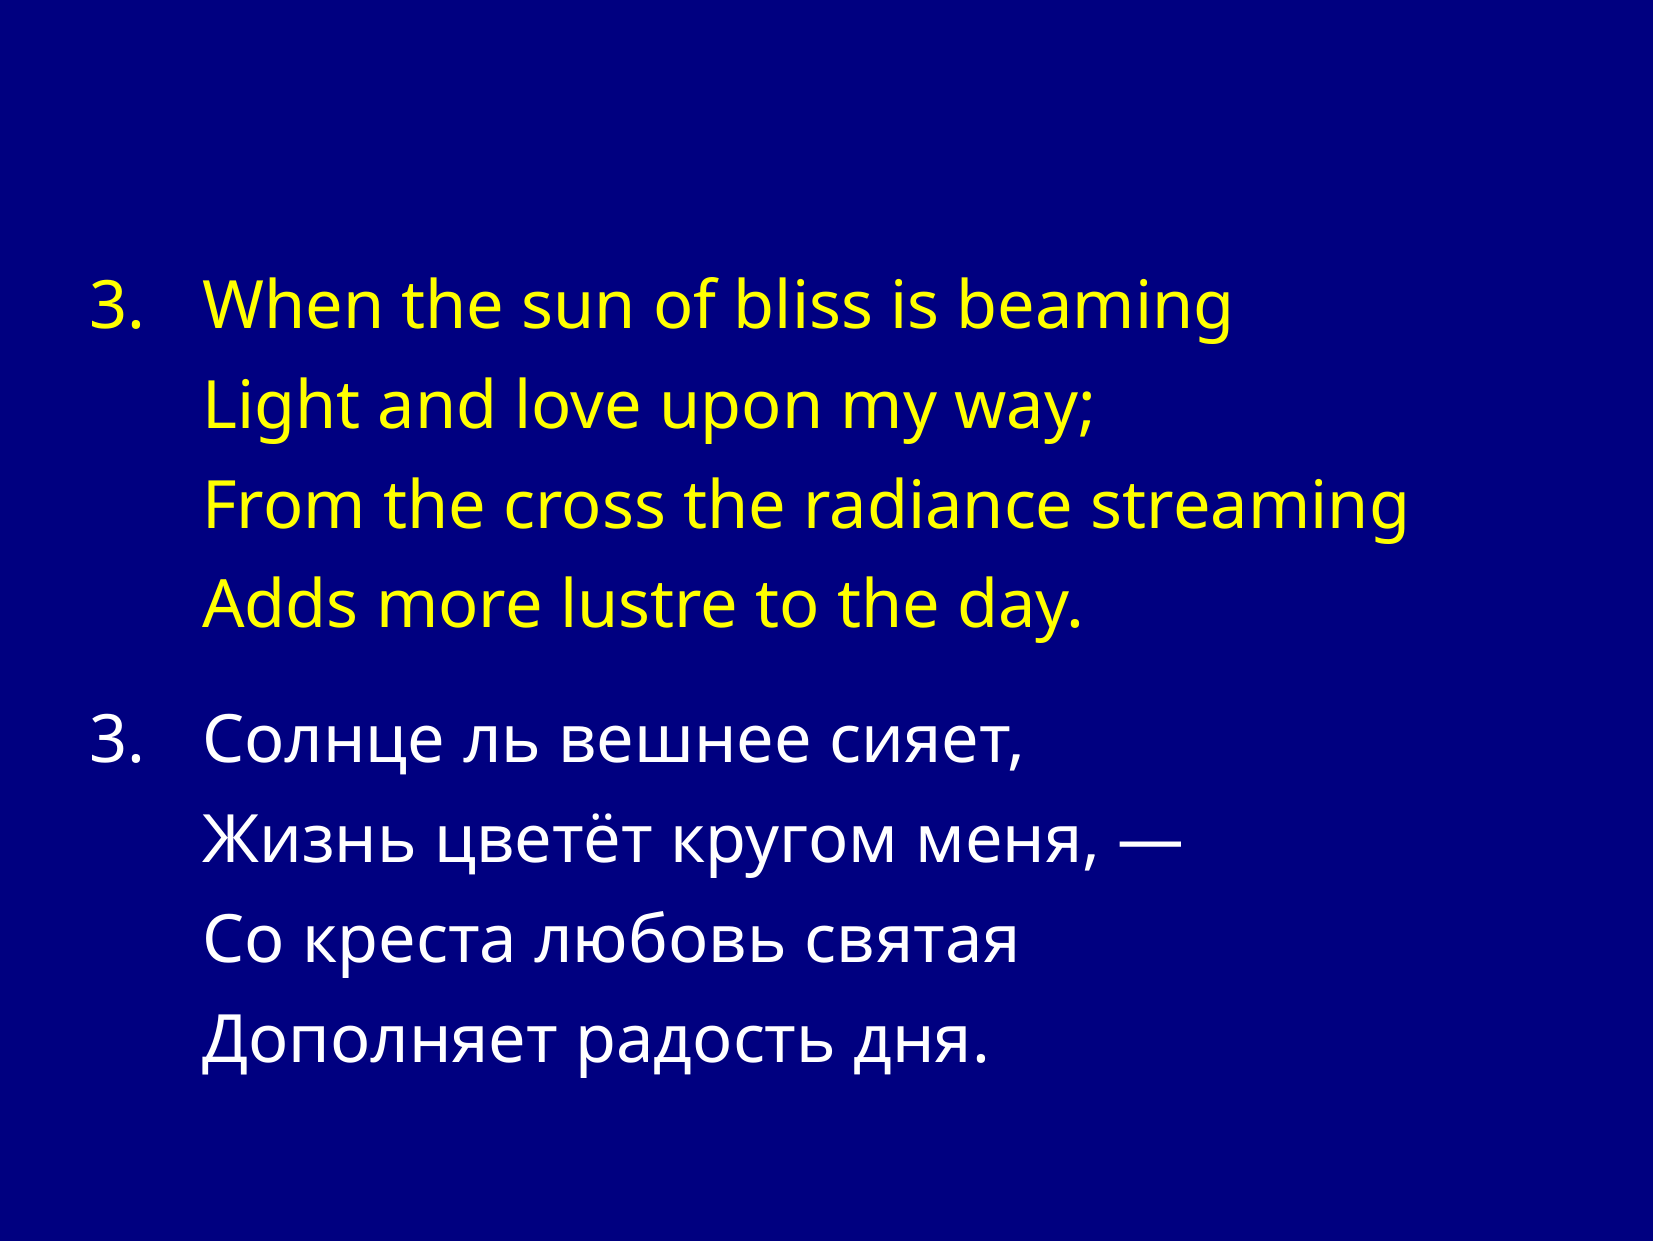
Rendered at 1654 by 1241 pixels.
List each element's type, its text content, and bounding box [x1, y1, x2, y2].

text_box 3. When the sun of bliss is beaming Light and love upon my way; From the cross the radiance streaming Adds more lustre to the day. [75, 150, 1576, 638]
text_box 3. Солнце ль вешнее сияет, Жизнь цветёт кругом меня, — Со креста любовь святая Дополняет радость дня. [75, 675, 1576, 1163]
